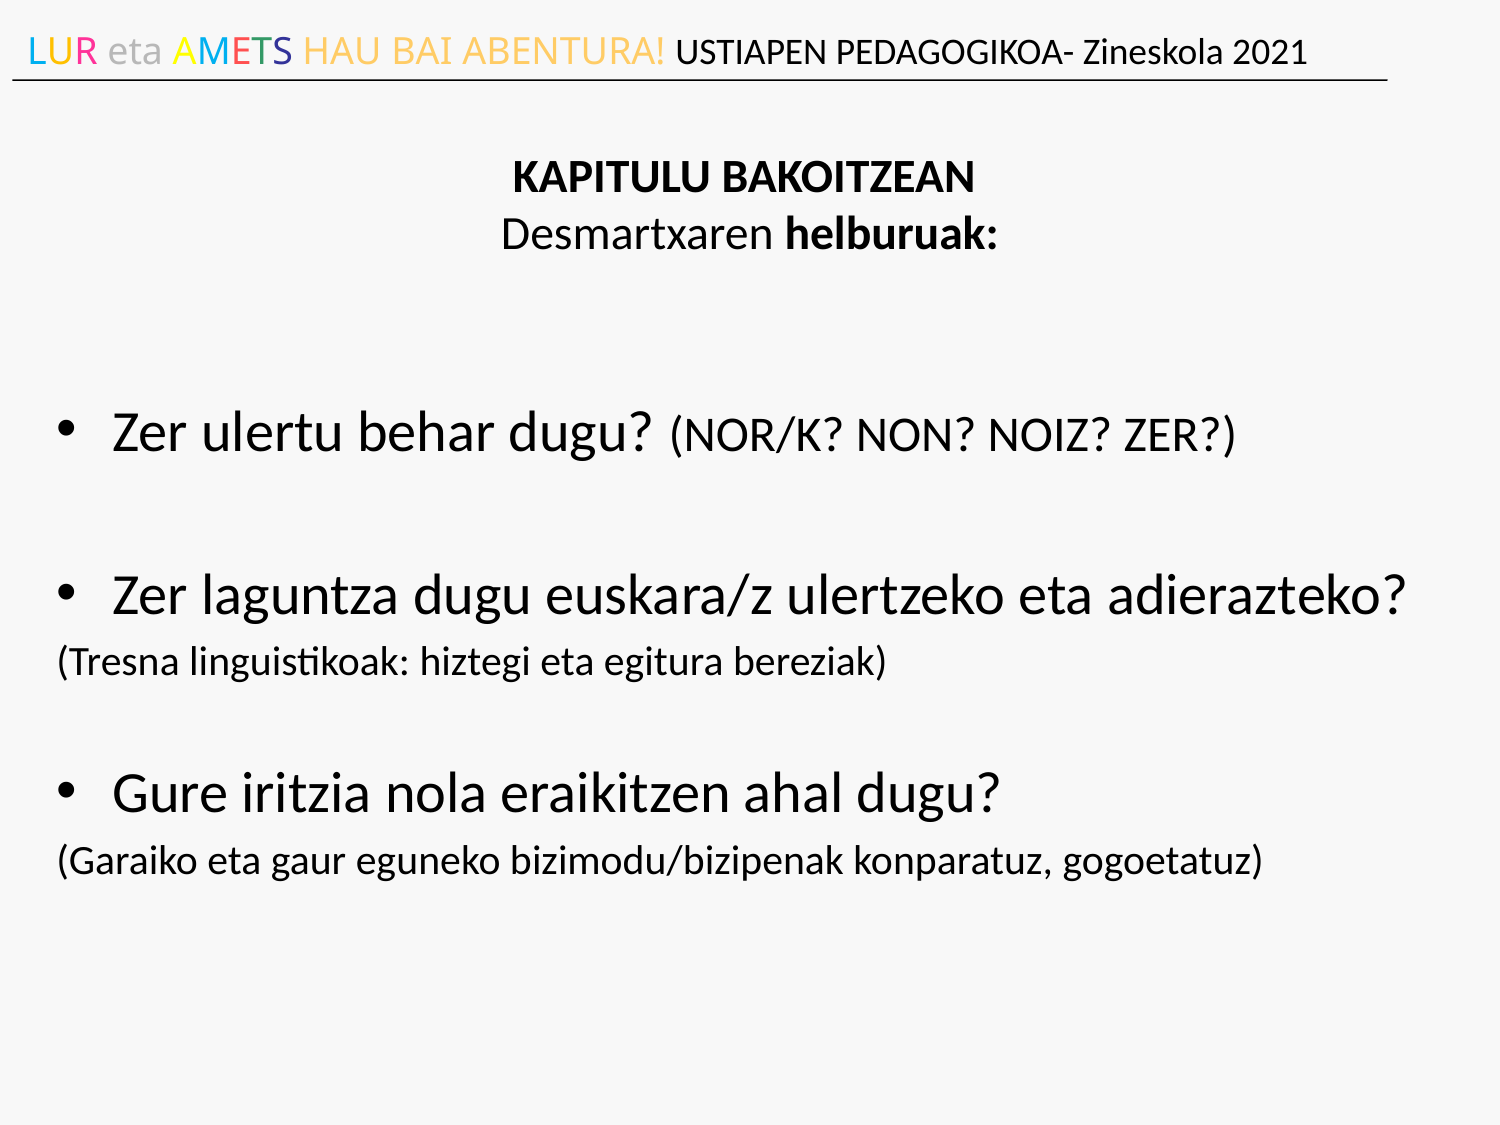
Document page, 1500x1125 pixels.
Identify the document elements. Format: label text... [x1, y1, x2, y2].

title KAPITULU BAKOITZEAN Desmartxaren helburuak: [75, 137, 1425, 325]
list Zer ulertu behar dugu? (NOR/K? NON? NOIZ? ZER?) Zer laguntza dugu euskara/z ulertzeko eta adierazteko? (Tresna linguistikoak: hiztegi eta egitura bereziak) Gure iritzia nola eraikitzen ahal dugu? (Garaiko eta gaur eguneko bizimodu/bizipenak konparatuz, gogoetatuz) [41, 385, 1459, 969]
text_box LUR eta AMETS HAU BAI ABENTURA! USTIAPEN PEDAGOGIKOA- Zineskola 2021 [12, 19, 1424, 80]
